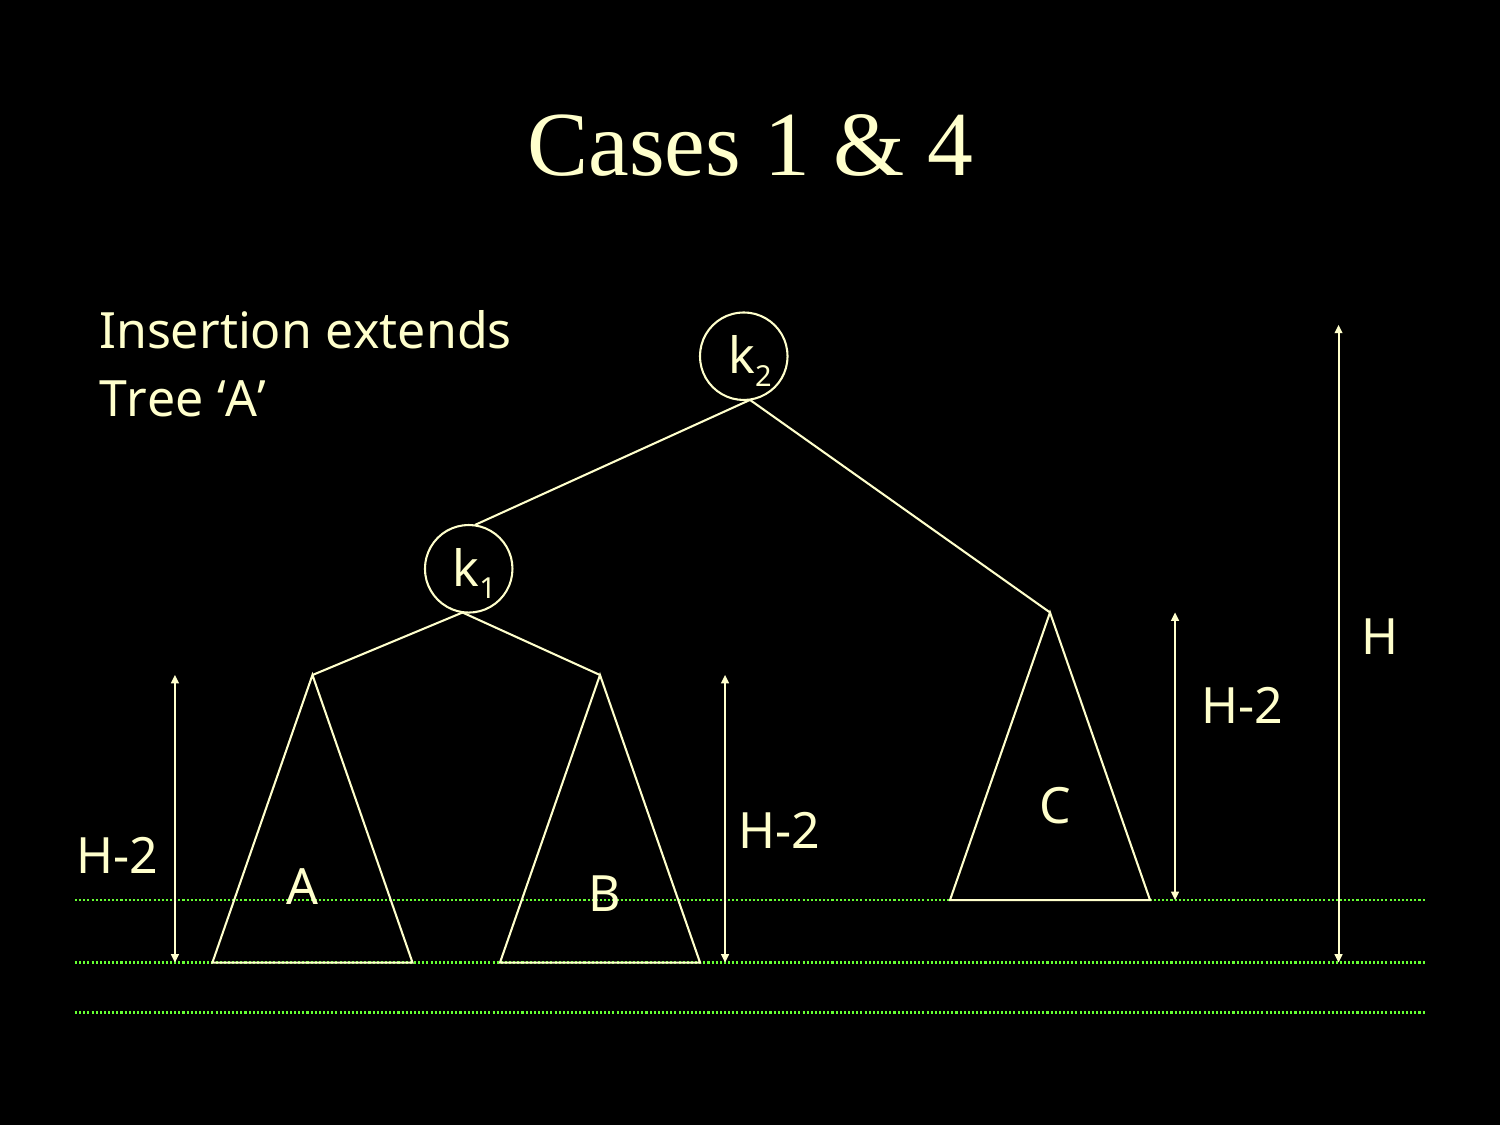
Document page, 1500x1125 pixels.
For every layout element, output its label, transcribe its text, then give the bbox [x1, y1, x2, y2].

text_box H-2 [61, 812, 173, 897]
text_box H [1347, 592, 1414, 677]
text_box A [271, 842, 334, 927]
text_box C [1024, 762, 1086, 847]
text_box H-2 [1186, 662, 1298, 747]
text_box H-2 [726, 787, 836, 872]
text_box k2 [713, 312, 787, 403]
text_box Insertion extends Tree ‘A’ [84, 287, 541, 440]
text_box B [573, 849, 636, 934]
title Cases 1 & 4 [22, 50, 1480, 240]
text_box k1 [437, 524, 511, 615]
